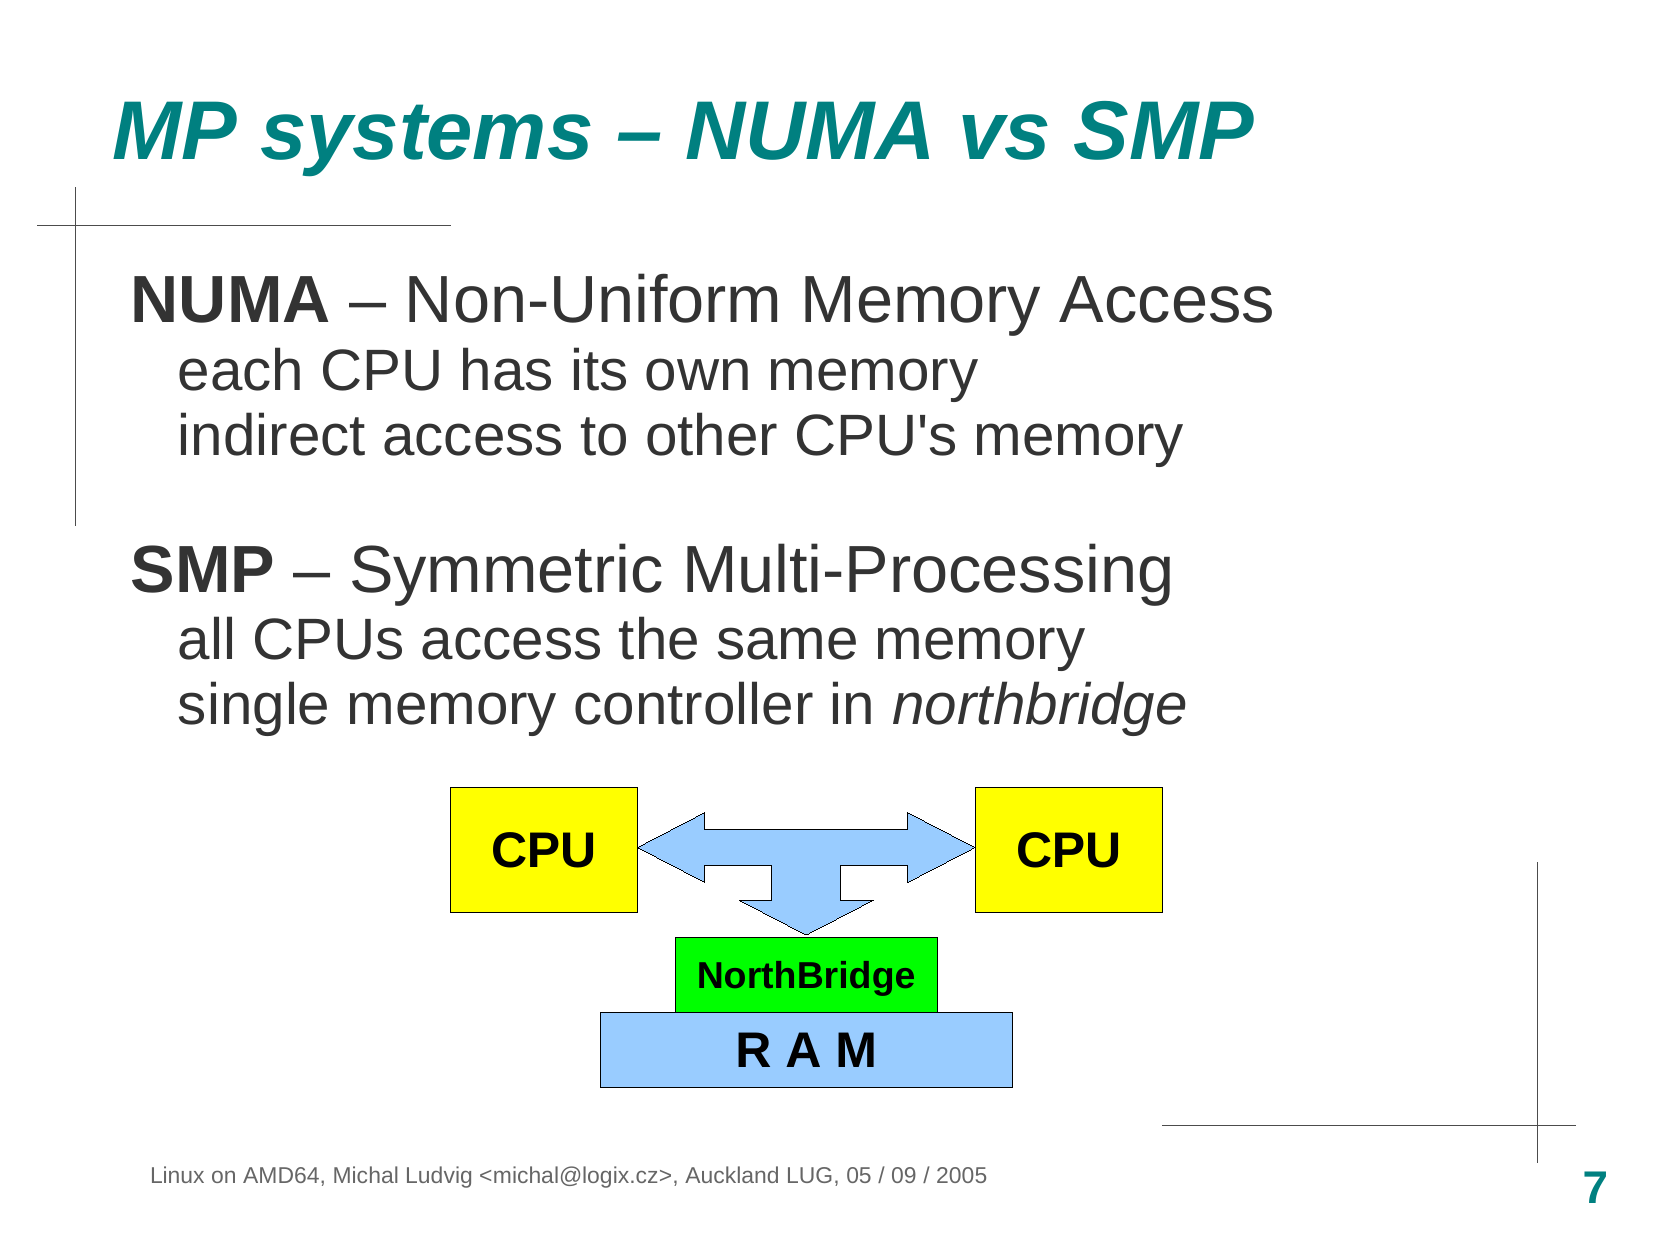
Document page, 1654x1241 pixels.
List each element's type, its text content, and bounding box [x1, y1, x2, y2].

title MP systems – NUMA vs SMP [112, 37, 1426, 226]
text_box NorthBridge [675, 937, 938, 1012]
text_box [638, 813, 975, 934]
text_box CPU [450, 787, 638, 913]
text_box R A M [600, 1012, 1013, 1088]
text_box CPU [975, 787, 1163, 913]
list NUMA – Non-Uniform Memory Access each CPU has its own memory indirect access to other CPU's memory SMP – Symmetric Multi-Processing all CPUs access the same memory single memory controller in northbridge [118, 262, 1576, 1088]
